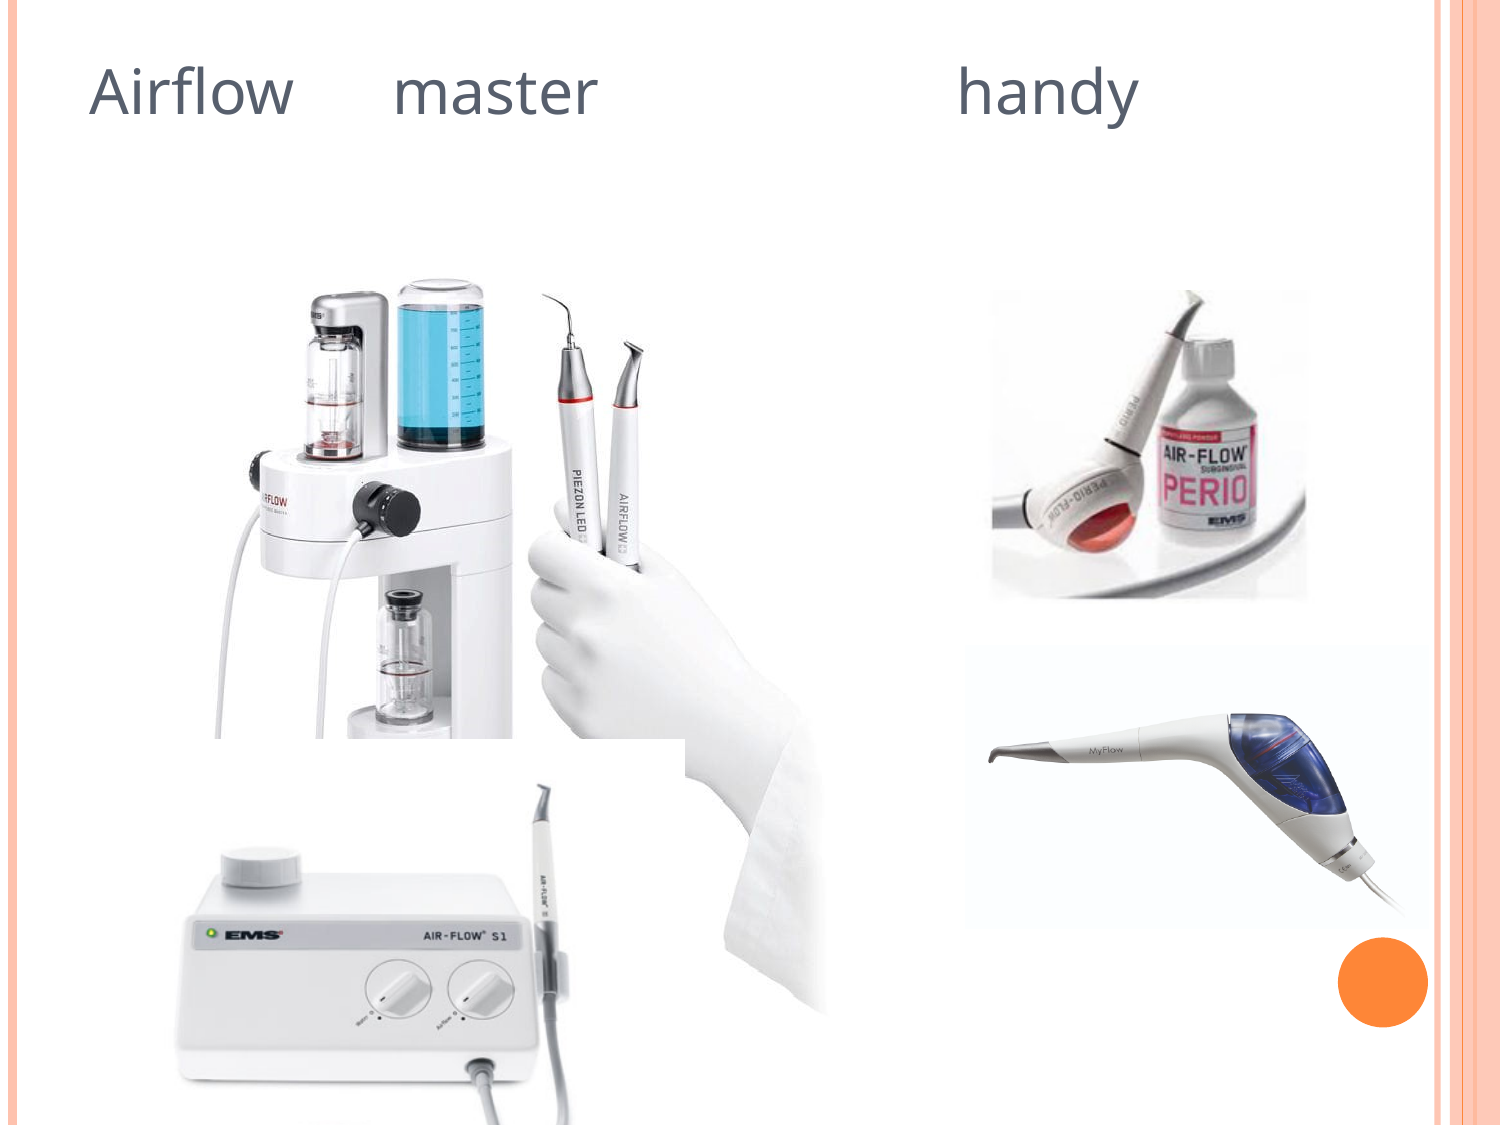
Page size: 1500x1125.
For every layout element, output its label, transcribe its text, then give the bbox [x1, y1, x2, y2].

picture [965, 645, 1429, 929]
picture [41, 268, 837, 1125]
title Airflow master handy [75, 45, 1300, 233]
picture [927, 290, 1396, 604]
